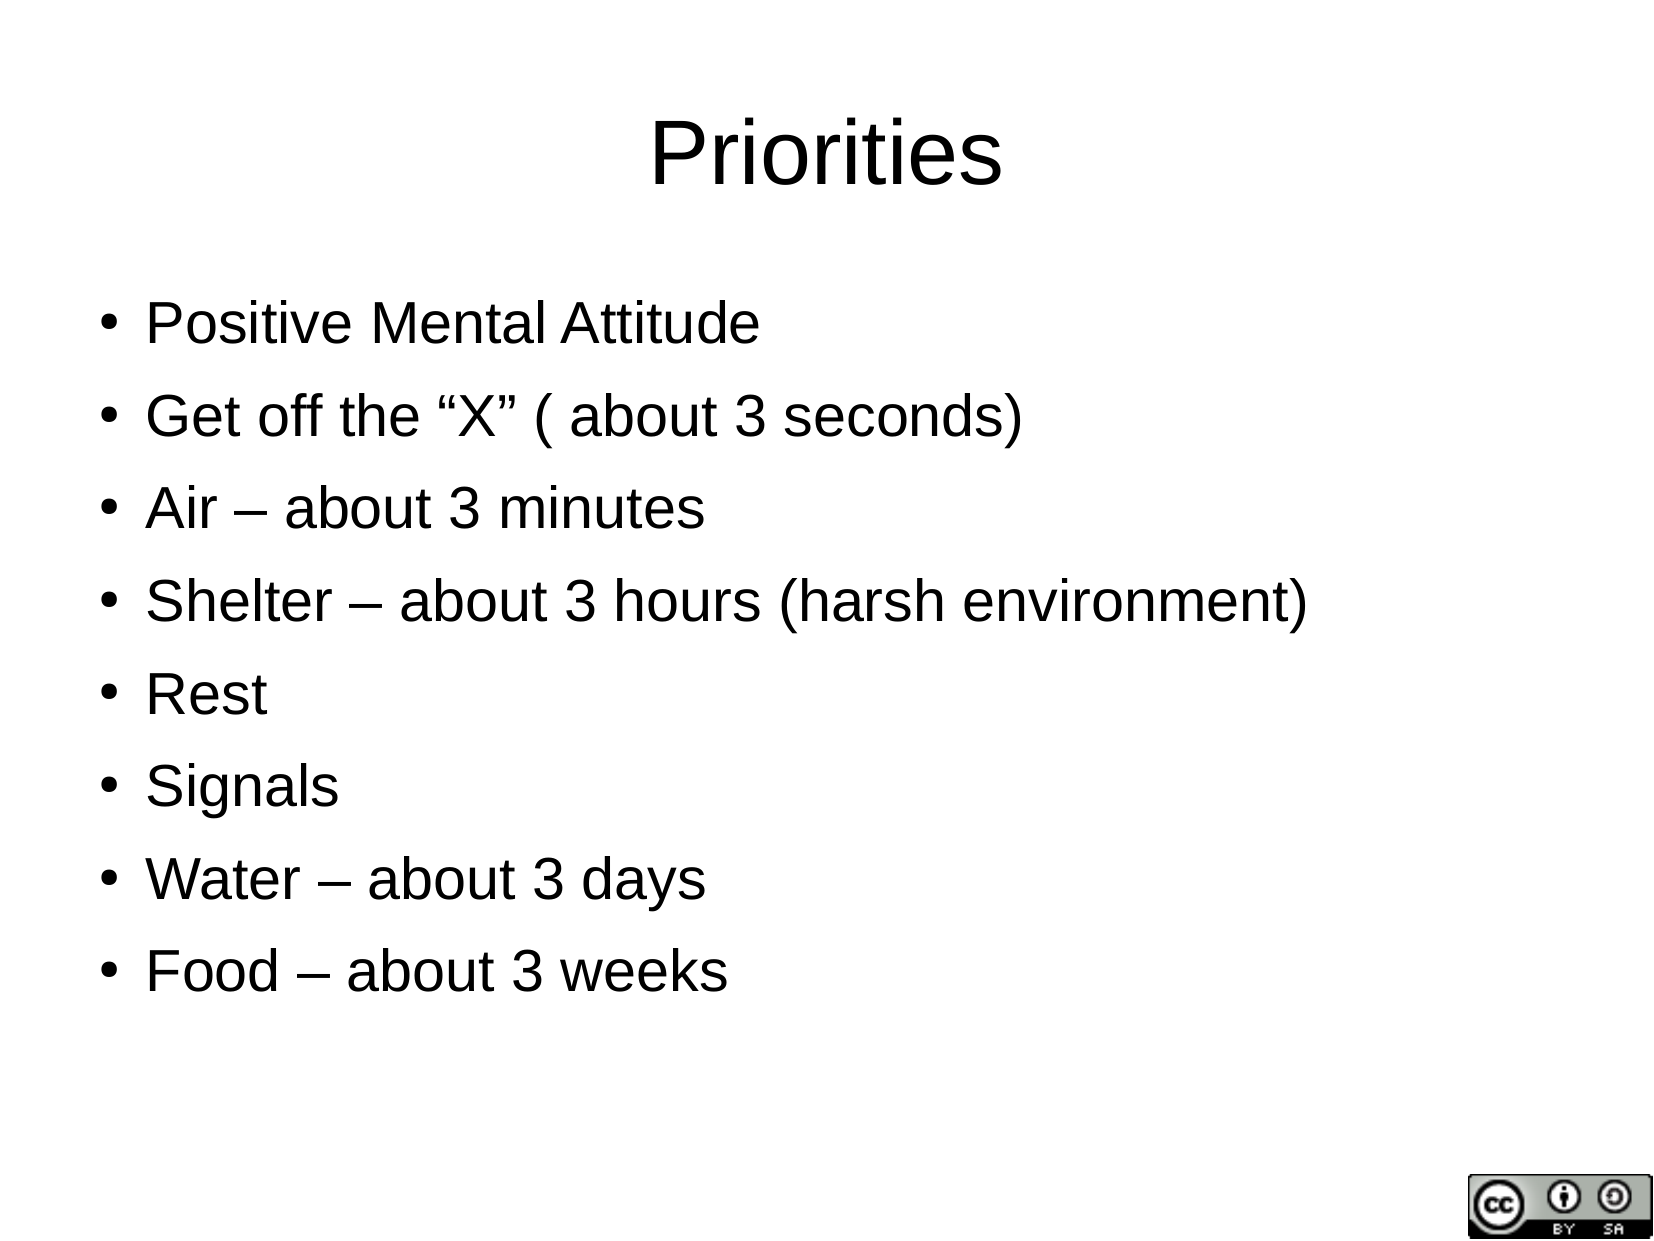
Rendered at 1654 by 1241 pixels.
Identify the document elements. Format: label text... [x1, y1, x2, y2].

list Positive Mental Attitude Get off the “X” ( about 3 seconds) Air – about 3 minutes Shelter – about 3 hours (harsh environment) Rest Signals Water – about 3 days Food – about 3 weeks [82, 290, 1571, 1010]
title Priorities [82, 49, 1571, 257]
picture [1468, 1174, 1653, 1239]
